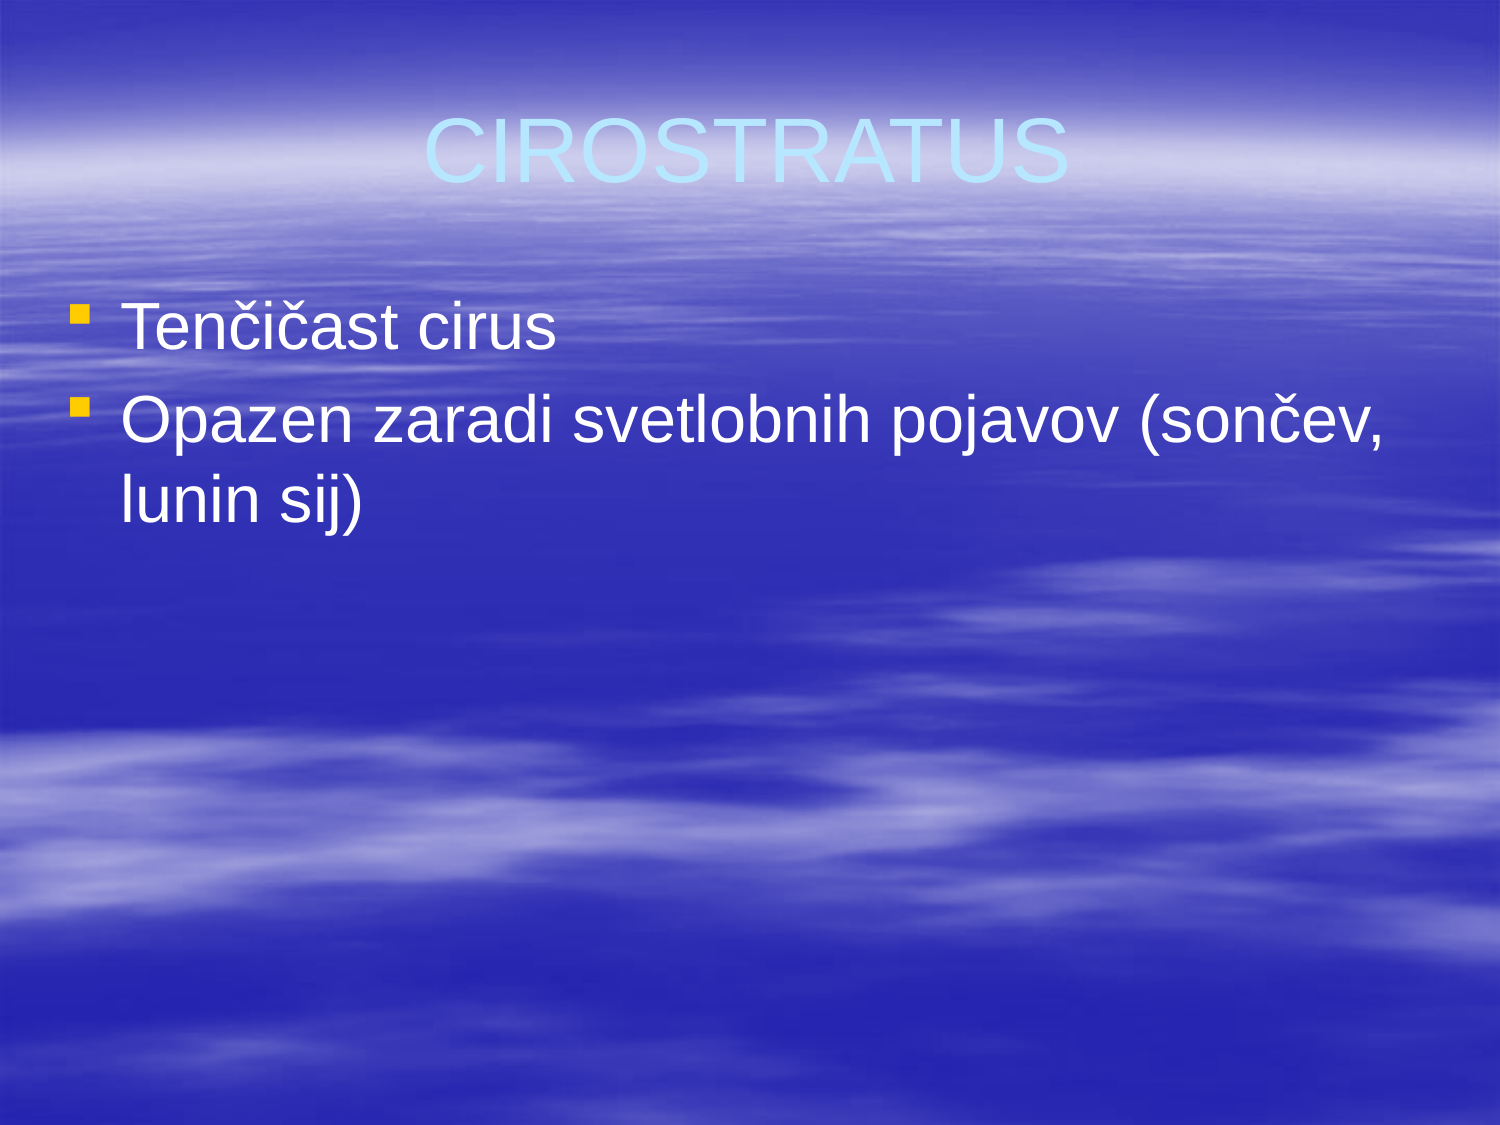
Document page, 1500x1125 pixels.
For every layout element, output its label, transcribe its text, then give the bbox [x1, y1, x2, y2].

picture [0, 0, 1500, 1125]
title CIROSTRATUS [49, 37, 1446, 255]
list Tenčičast cirus Opazen zaradi svetlobnih pojavov (sončev, lunin sij) [49, 275, 1451, 1001]
